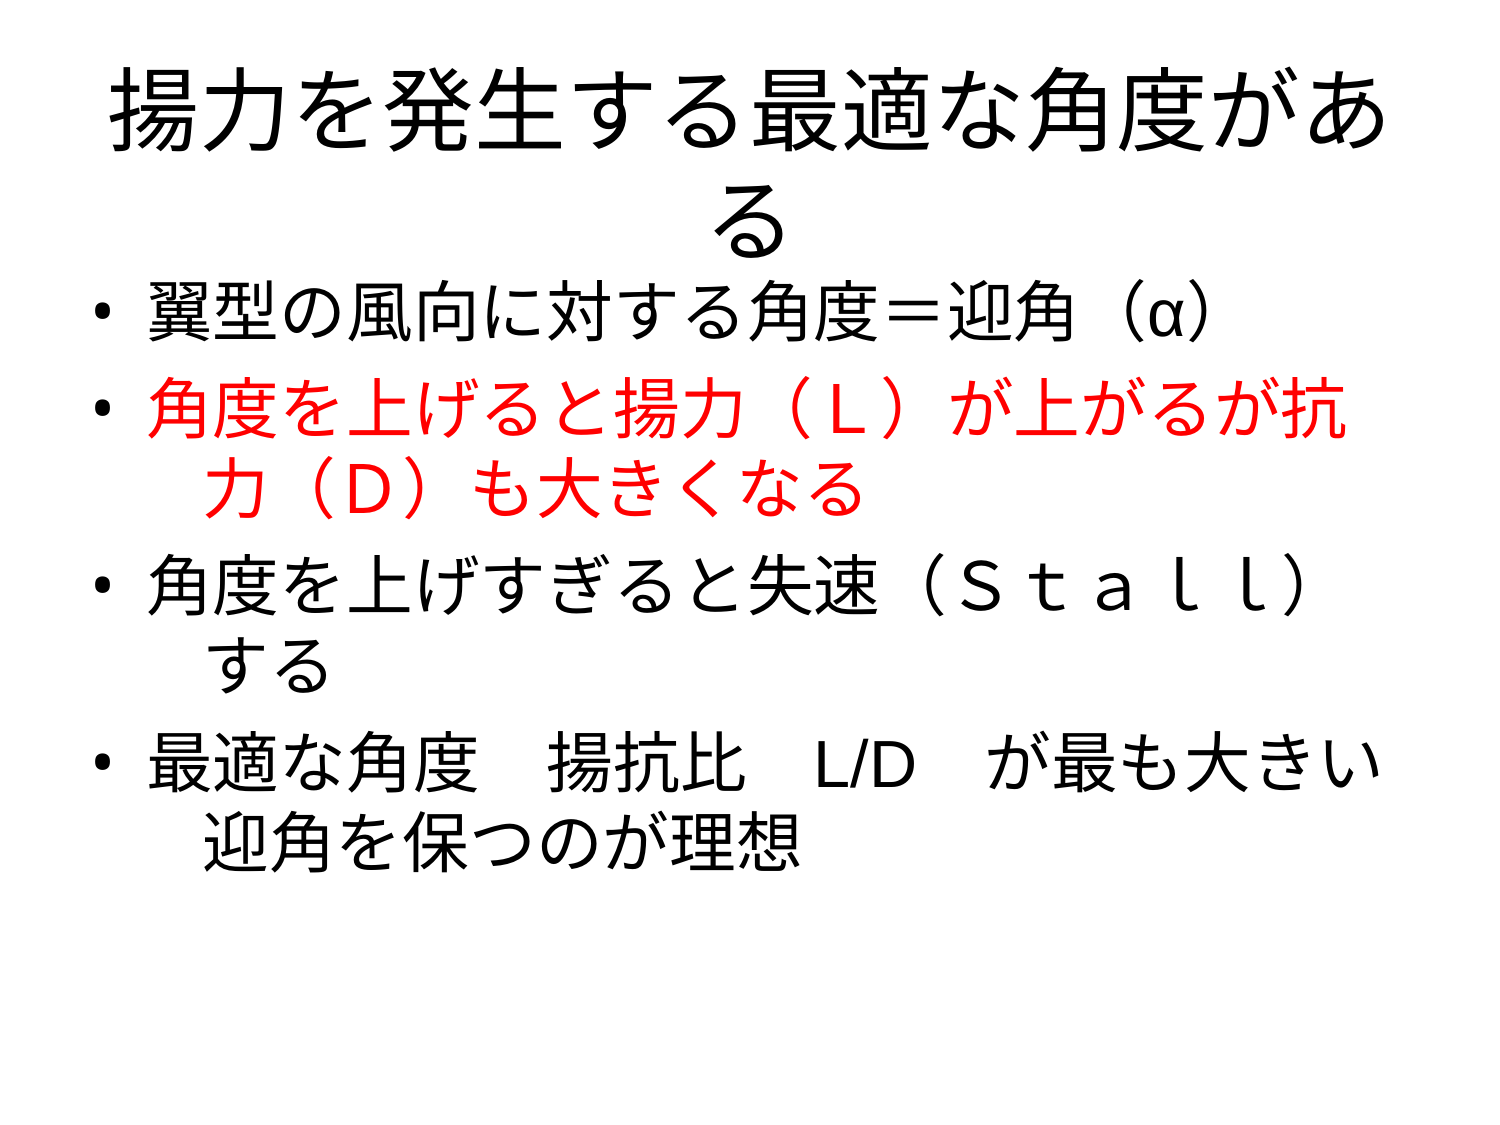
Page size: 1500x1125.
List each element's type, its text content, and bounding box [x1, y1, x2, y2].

list 翼型の風向に対する角度＝迎角（α） 角度を上げると揚力（Ｌ）が上がるが抗力（Ｄ）も大きくなる 角度を上げすぎると失速（Ｓｔａｌｌ）する 最適な角度 揚抗比 L/D が最も大きい迎角を保つのが理想 [75, 262, 1426, 1005]
title 揚力を発生する最適な角度がある [75, 45, 1426, 233]
